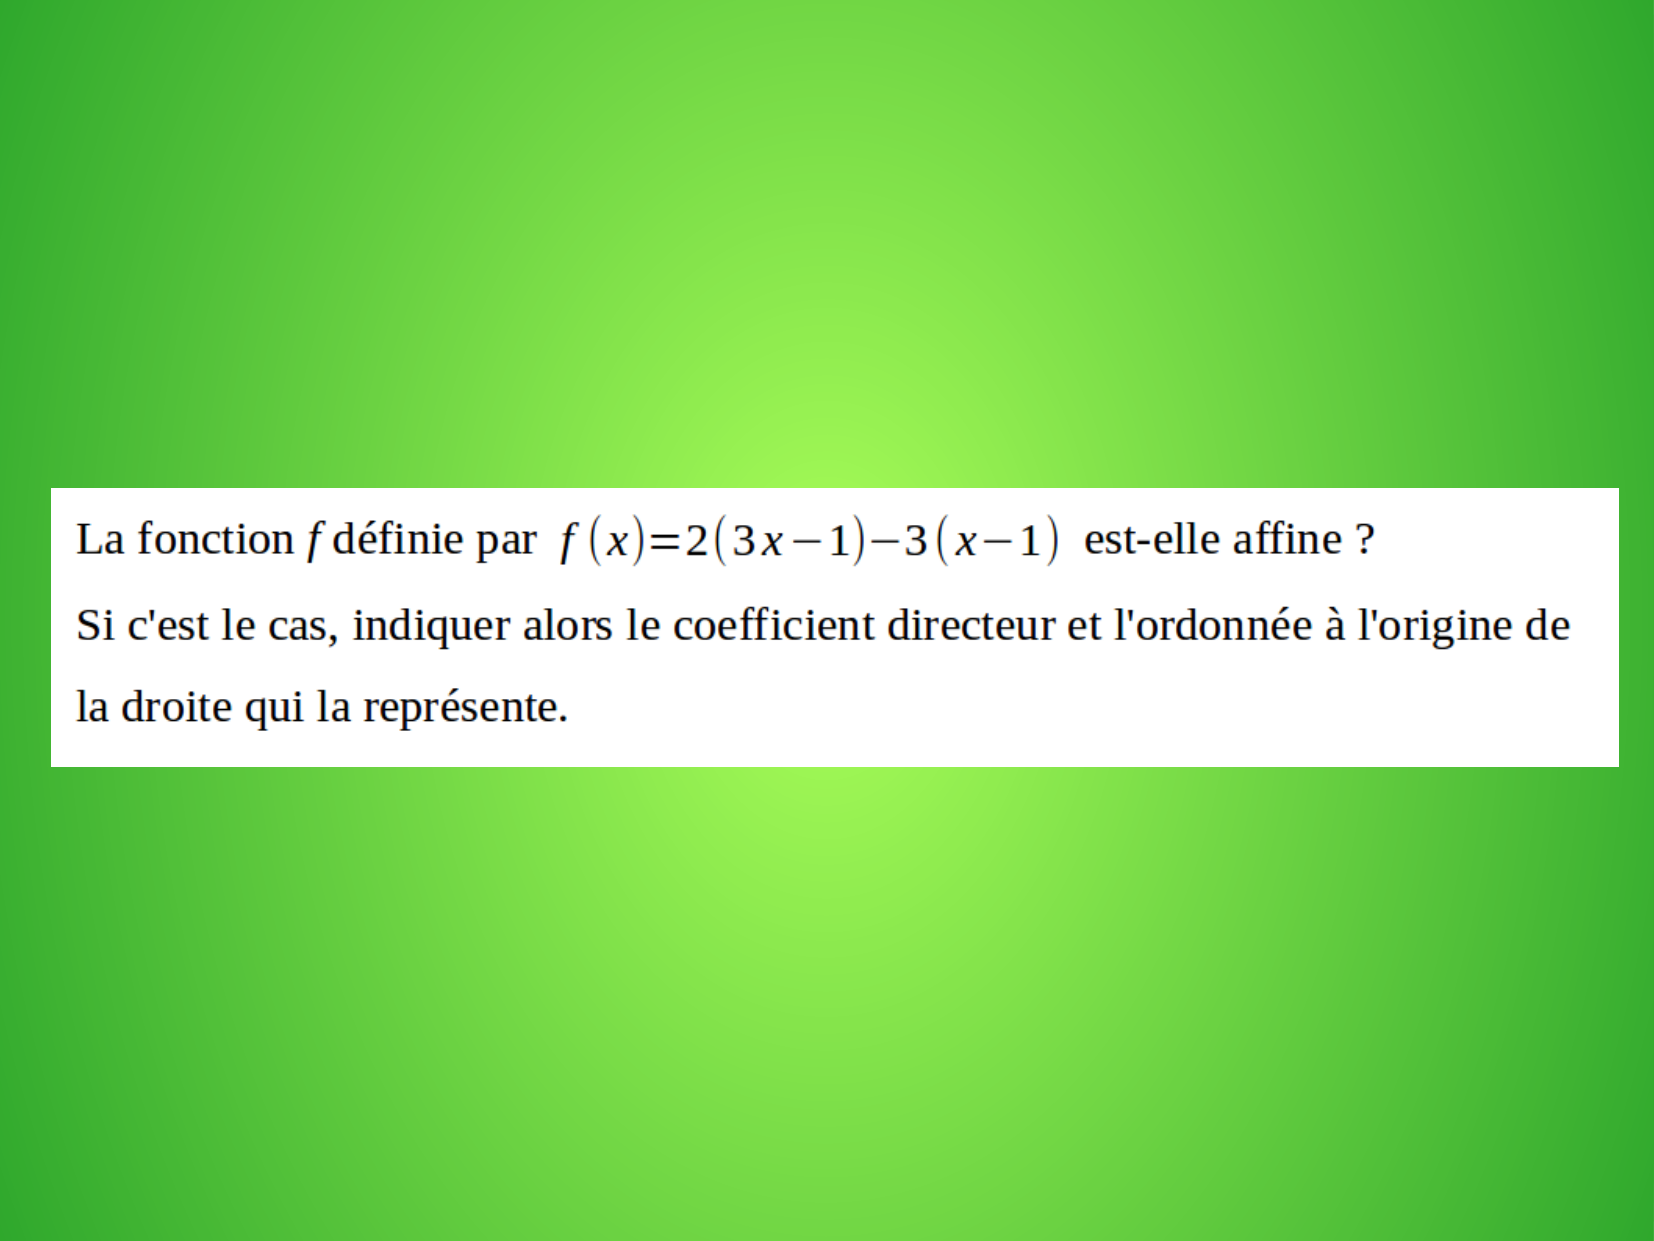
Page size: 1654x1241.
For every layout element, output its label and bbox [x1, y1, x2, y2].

picture [51, 488, 1619, 767]
